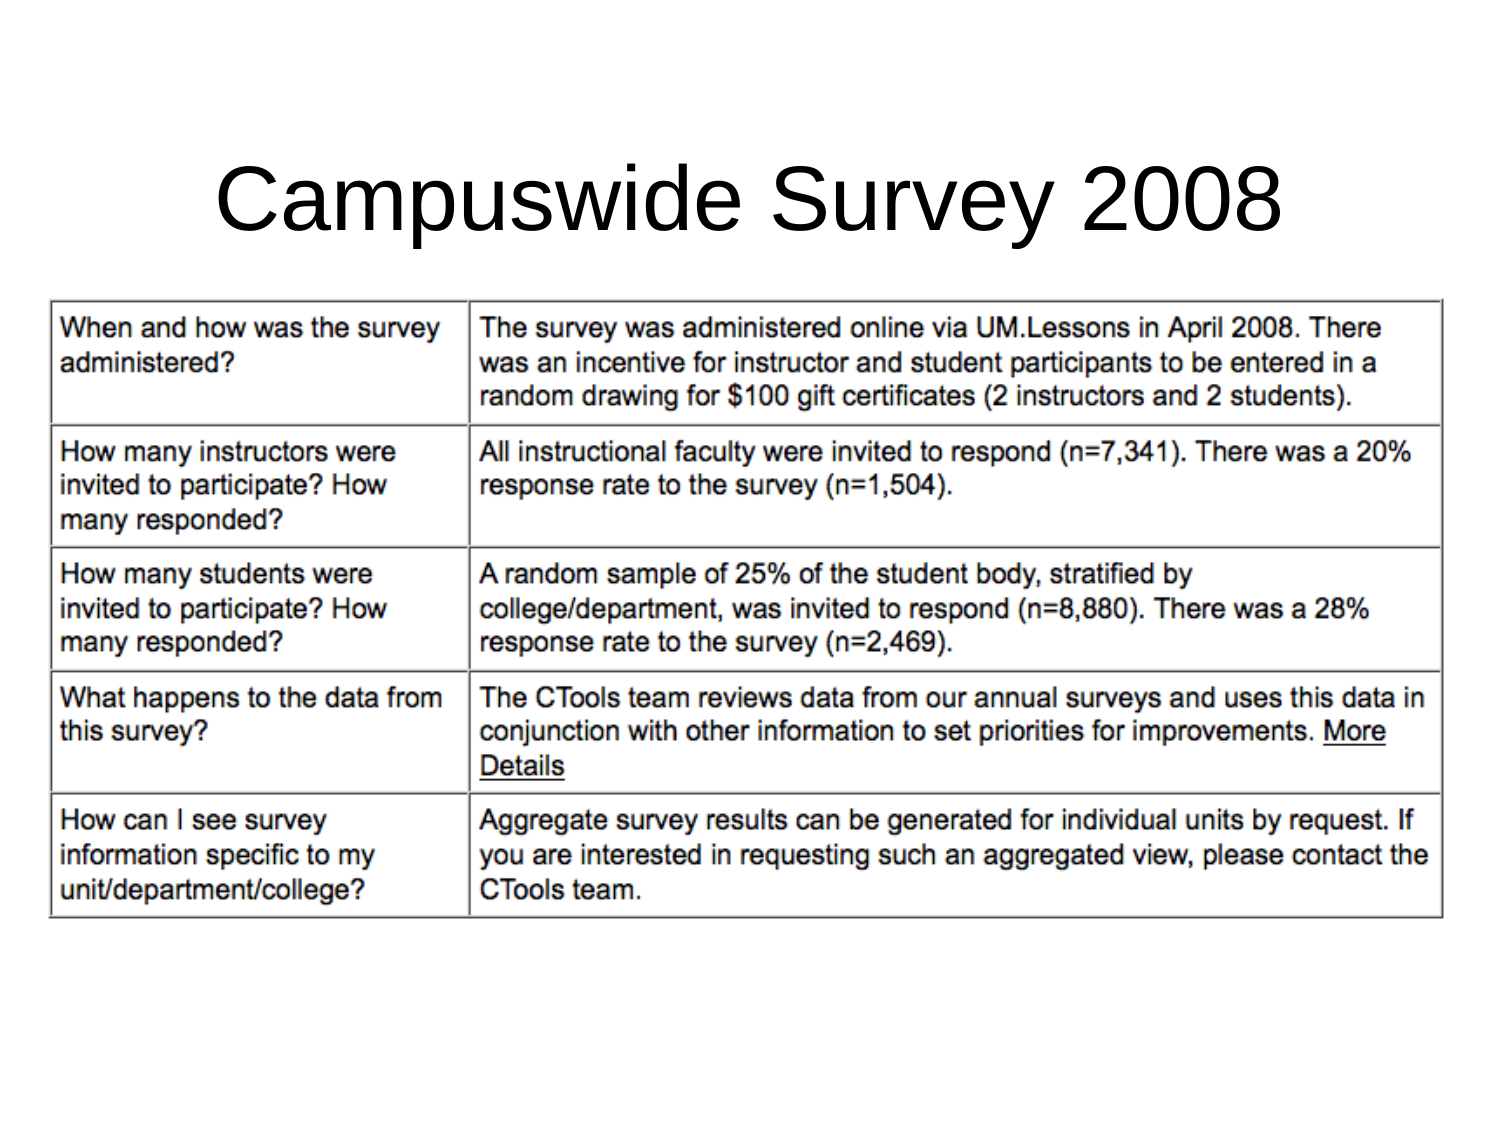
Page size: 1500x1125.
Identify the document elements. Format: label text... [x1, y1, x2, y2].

picture [37, 287, 1463, 938]
title Campuswide Survey 2008 [112, 99, 1388, 287]
